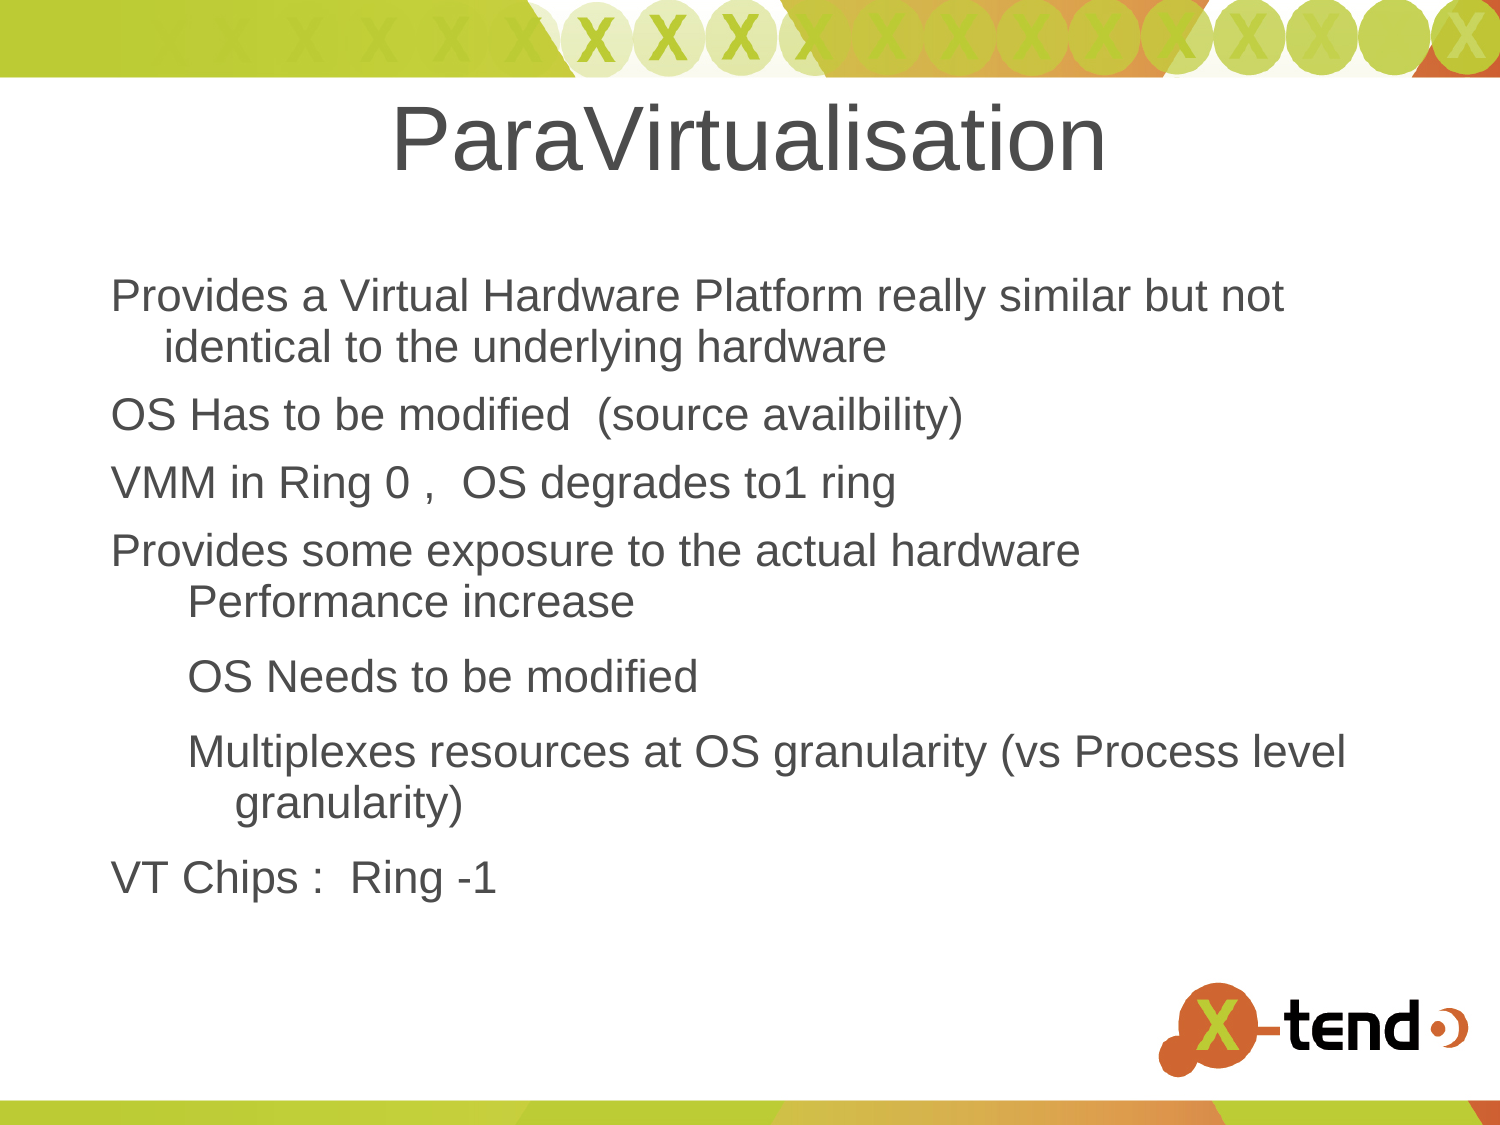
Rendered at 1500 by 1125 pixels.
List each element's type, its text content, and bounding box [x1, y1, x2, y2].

picture [0, 0, 1500, 1125]
title ParaVirtualisation [75, 45, 1426, 233]
list Provides a Virtual Hardware Platform really similar but not identical to the underlying hardware OS Has to be modified (source availbility) VMM in Ring 0 , OS degrades to1 ring Provides some exposure to the actual hardware Performance increase OS Needs to be modified Multiplexes resources at OS granularity (vs Process level granularity) VT Chips : Ring -1 [78, 262, 1476, 1125]
